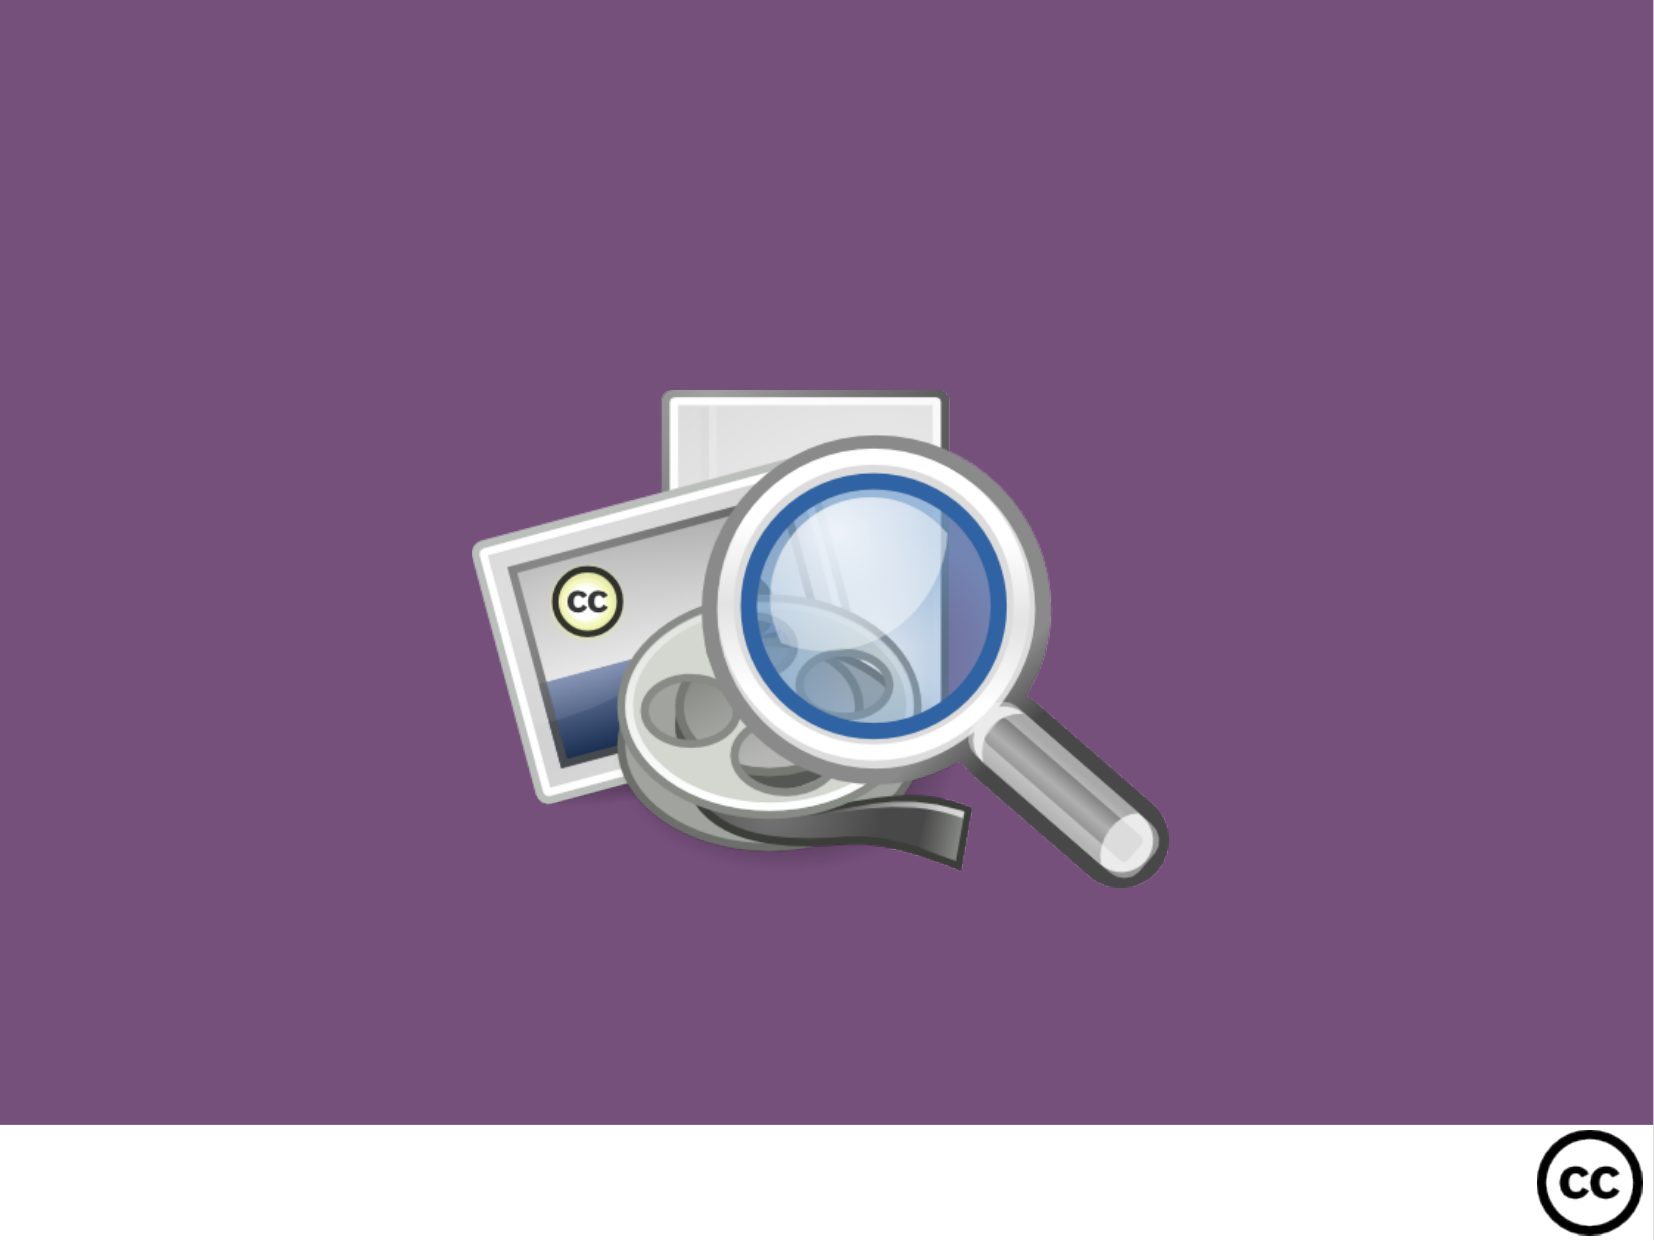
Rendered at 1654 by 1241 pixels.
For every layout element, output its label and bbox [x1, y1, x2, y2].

picture [1537, 1130, 1643, 1236]
picture [472, 390, 1169, 888]
